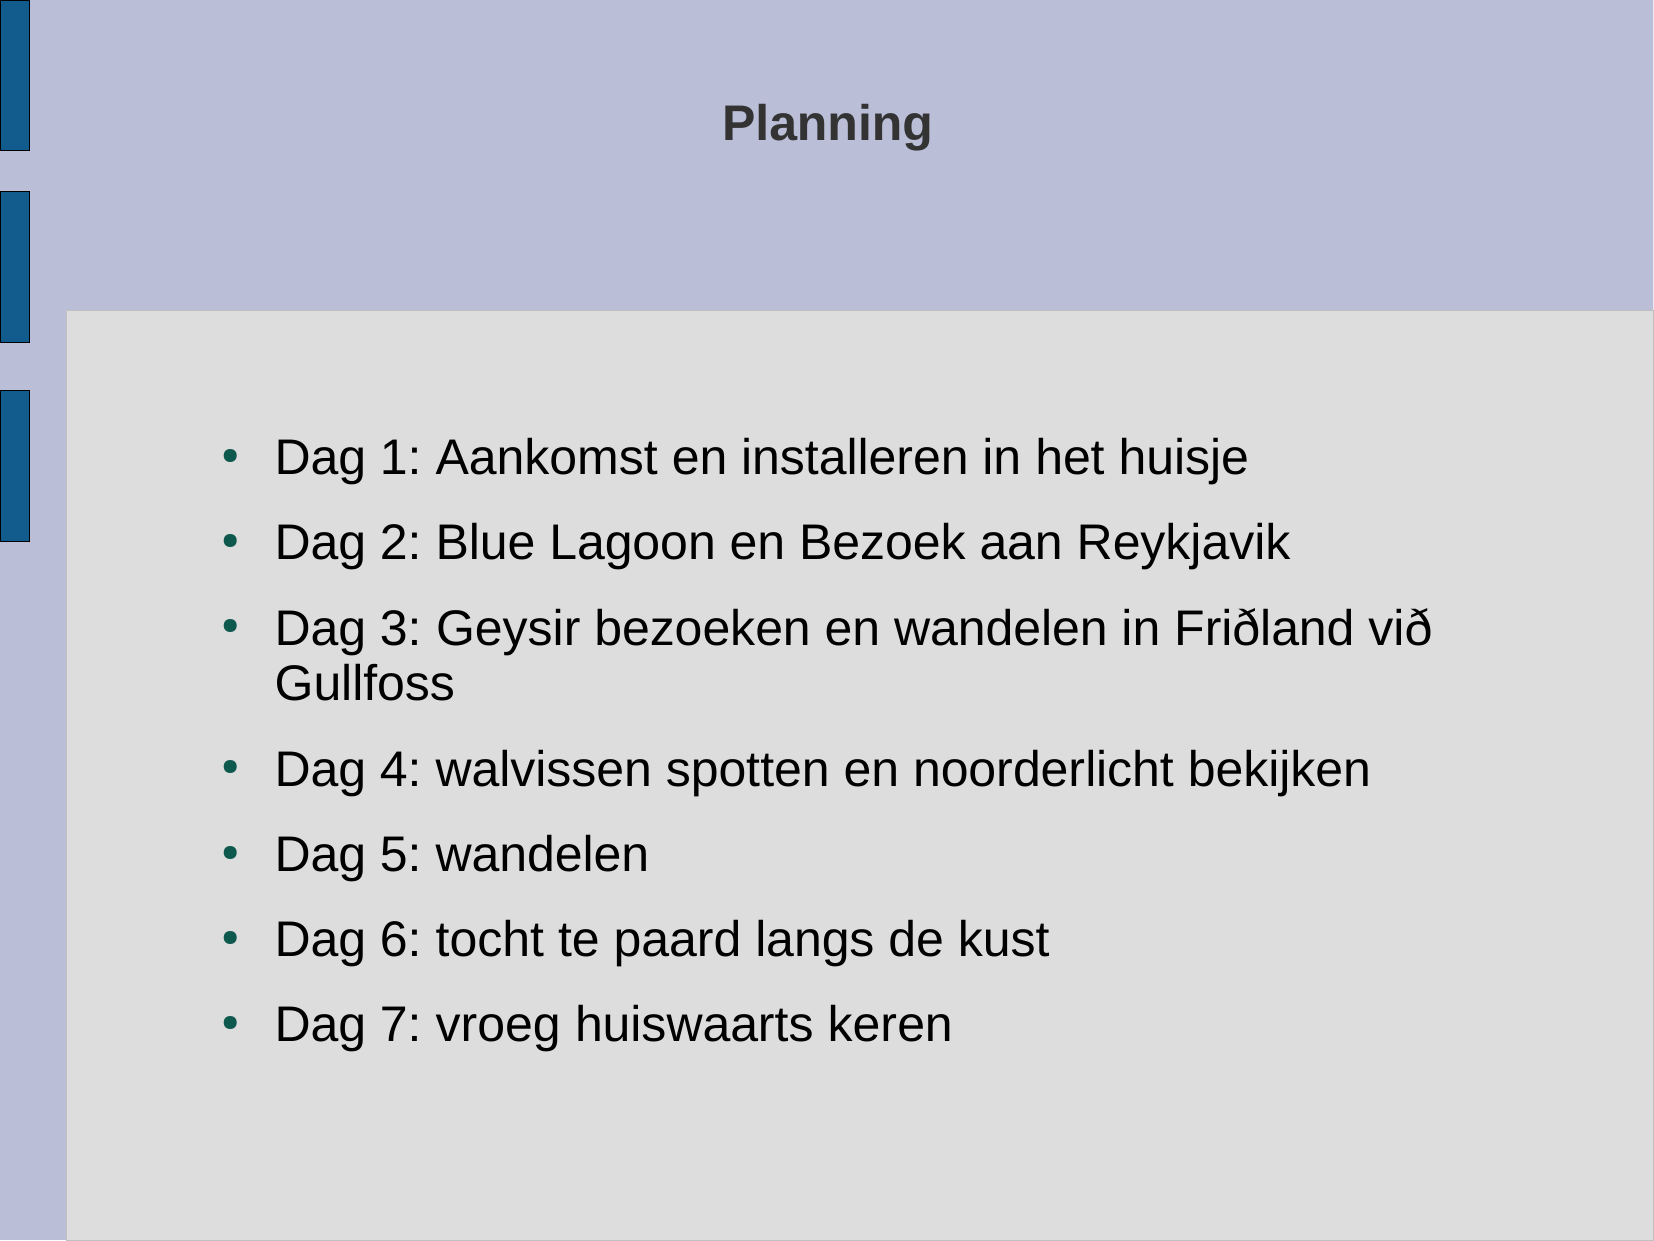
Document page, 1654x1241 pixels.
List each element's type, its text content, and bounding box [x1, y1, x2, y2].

title Planning [121, 19, 1534, 227]
list Dag 1: Aankomst en installeren in het huisje Dag 2: Blue Lagoon en Bezoek aan Reykjavik Dag 3: Geysir bezoeken en wandelen in Friðland við Gullfoss Dag 4: walvissen spotten en noorderlicht bekijken Dag 5: wandelen Dag 6: tocht te paard langs de kust Dag 7: vroeg huiswaarts keren [203, 429, 1595, 1211]
